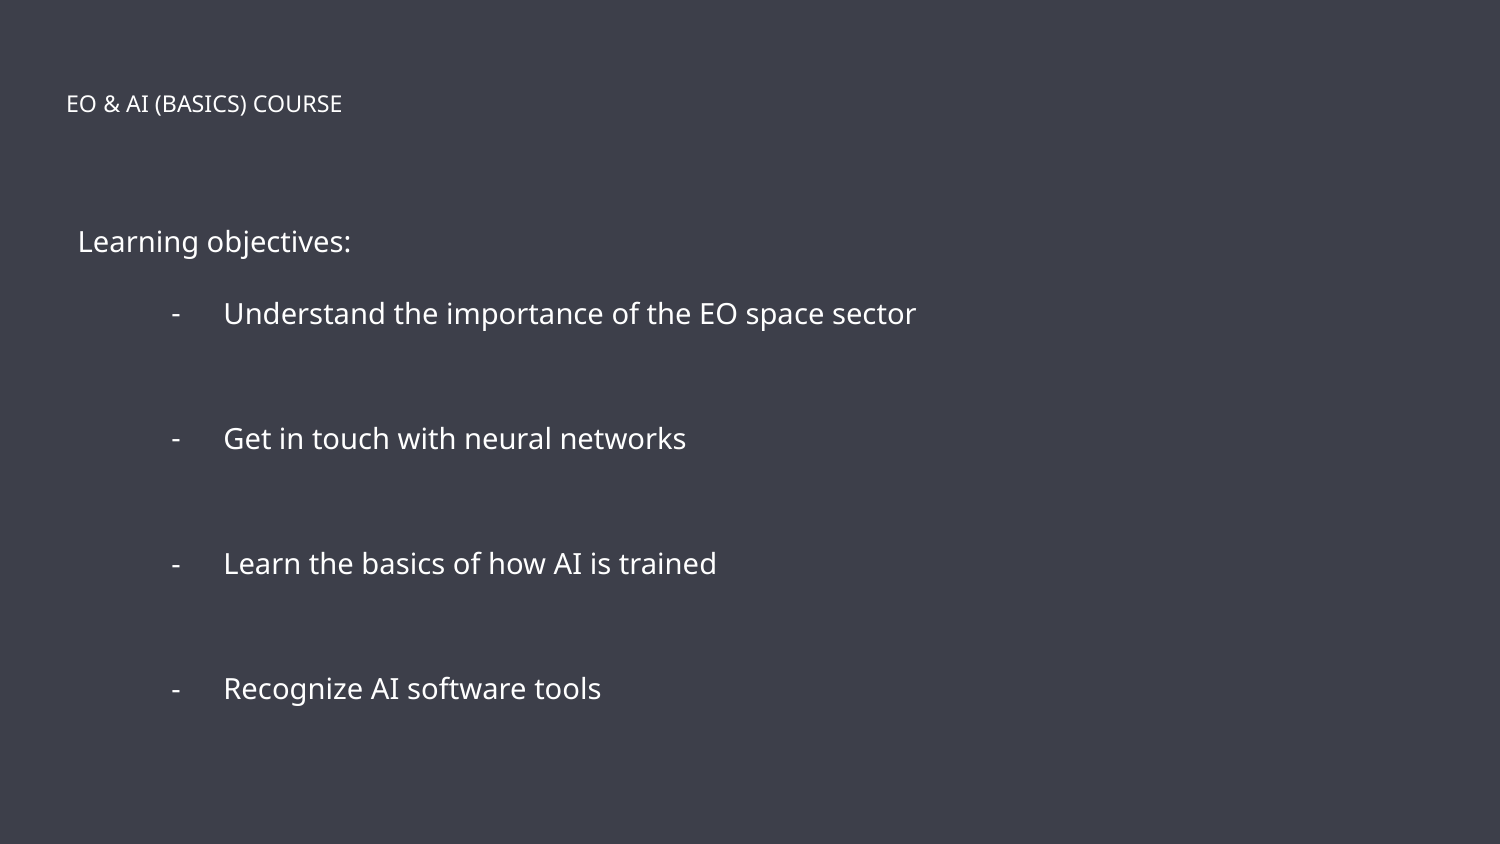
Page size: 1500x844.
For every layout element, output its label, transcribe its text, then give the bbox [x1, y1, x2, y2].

text_box Get in touch with neural networks [133, 405, 1170, 471]
text_box Learn the basics of how AI is trained [133, 530, 1170, 596]
text_box Understand the importance of the EO space sector [133, 280, 1170, 346]
text_box Recognize AI software tools [133, 655, 1170, 722]
text_box Learning objectives: [62, 208, 459, 275]
title EO & AI (BASICS) COURSE [51, 72, 1449, 167]
